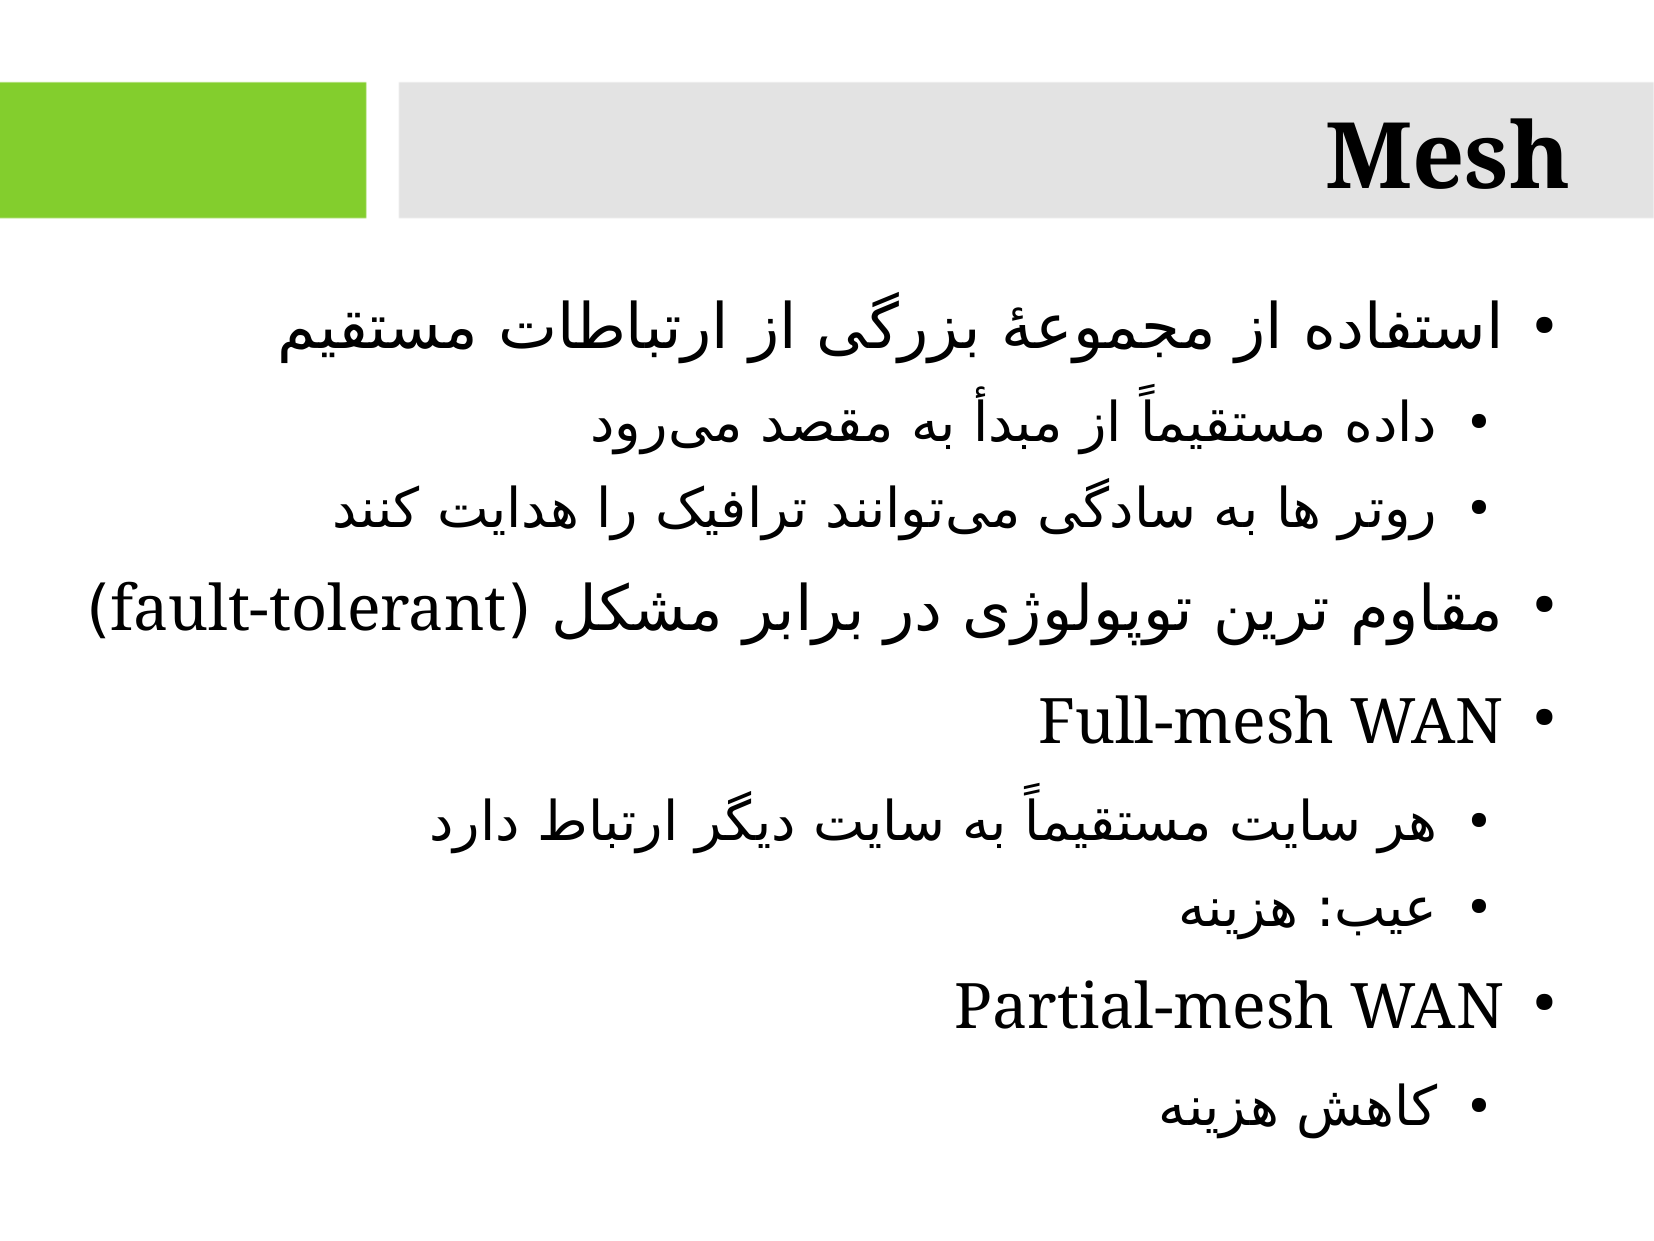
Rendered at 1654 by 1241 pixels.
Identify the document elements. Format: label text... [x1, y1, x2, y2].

picture [0, 0, 1654, 1241]
title Mesh [82, 49, 1571, 257]
list استفاده از مجموعهٔ بزرگی از ارتباطات مستقیم داده مستقیماً از مبدأ به مقصد می‌رود روتر ها به سادگی می‌توانند ترافیک را هدایت کنند مقاوم ترین توپولوژی در برابر مشکل (fault-tolerant) Full-mesh WAN هر سایت مستقیماً به سایت دیگر ارتباط دارد عیب: هزینه Partial-mesh WAN کاهش هزینه [82, 290, 1571, 1186]
